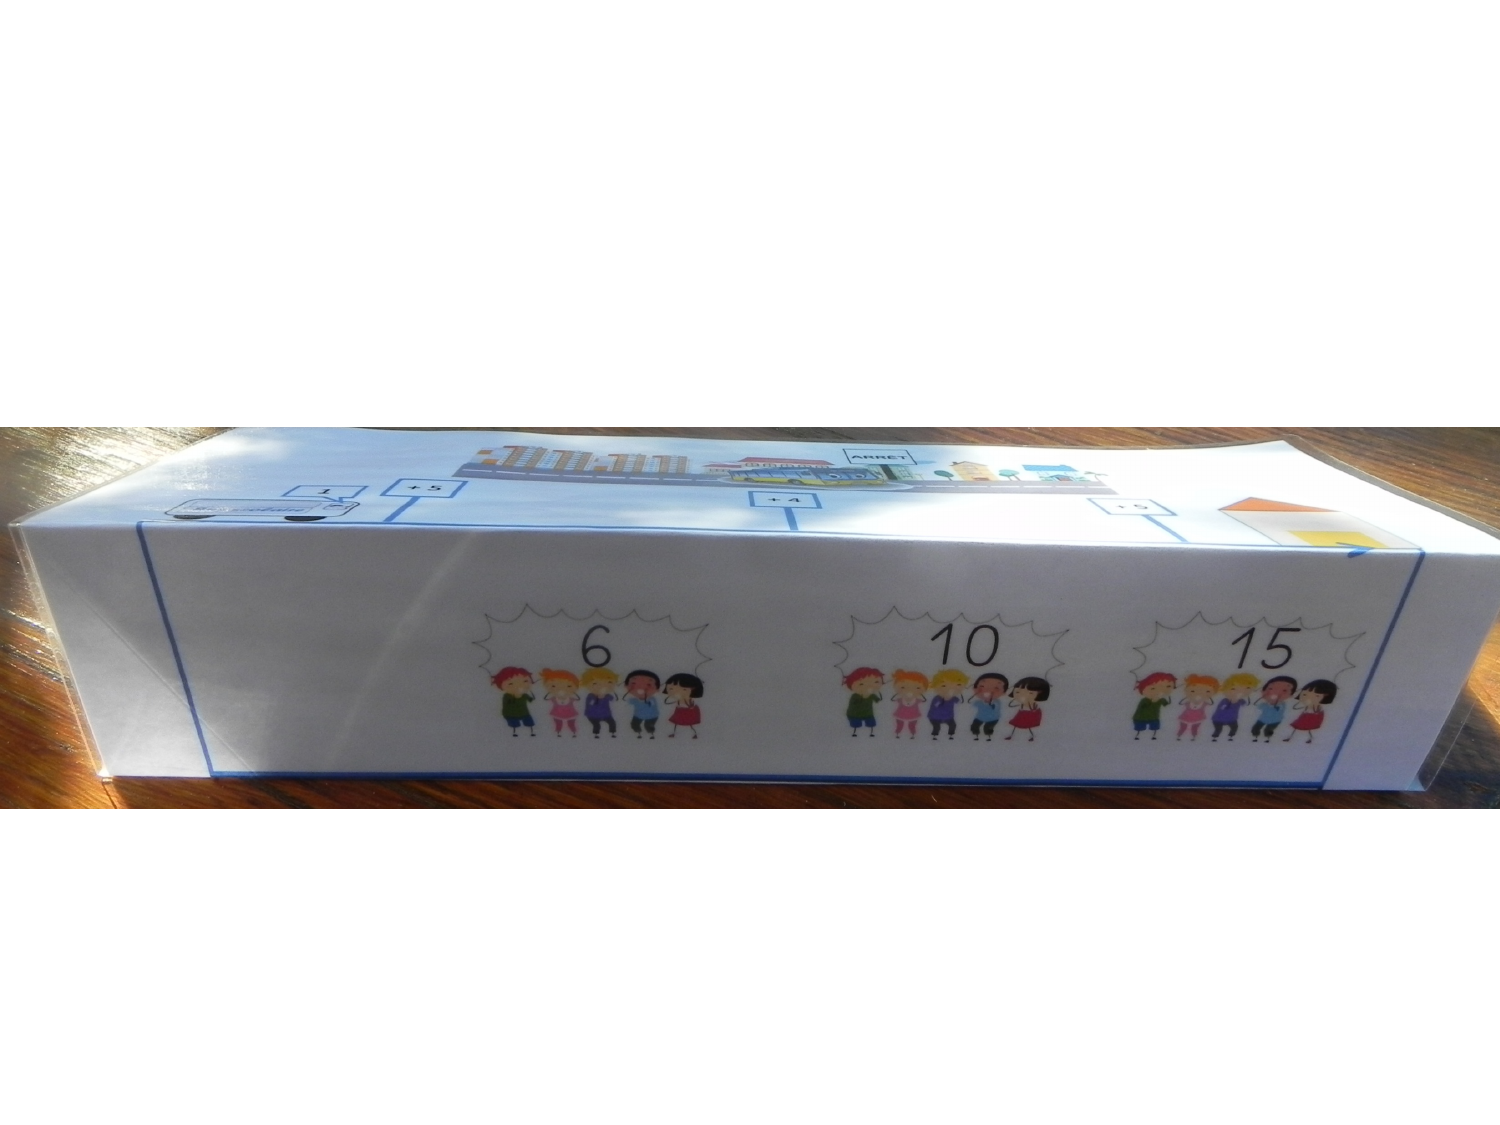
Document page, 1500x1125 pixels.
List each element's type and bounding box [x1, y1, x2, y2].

picture [0, 427, 1500, 809]
